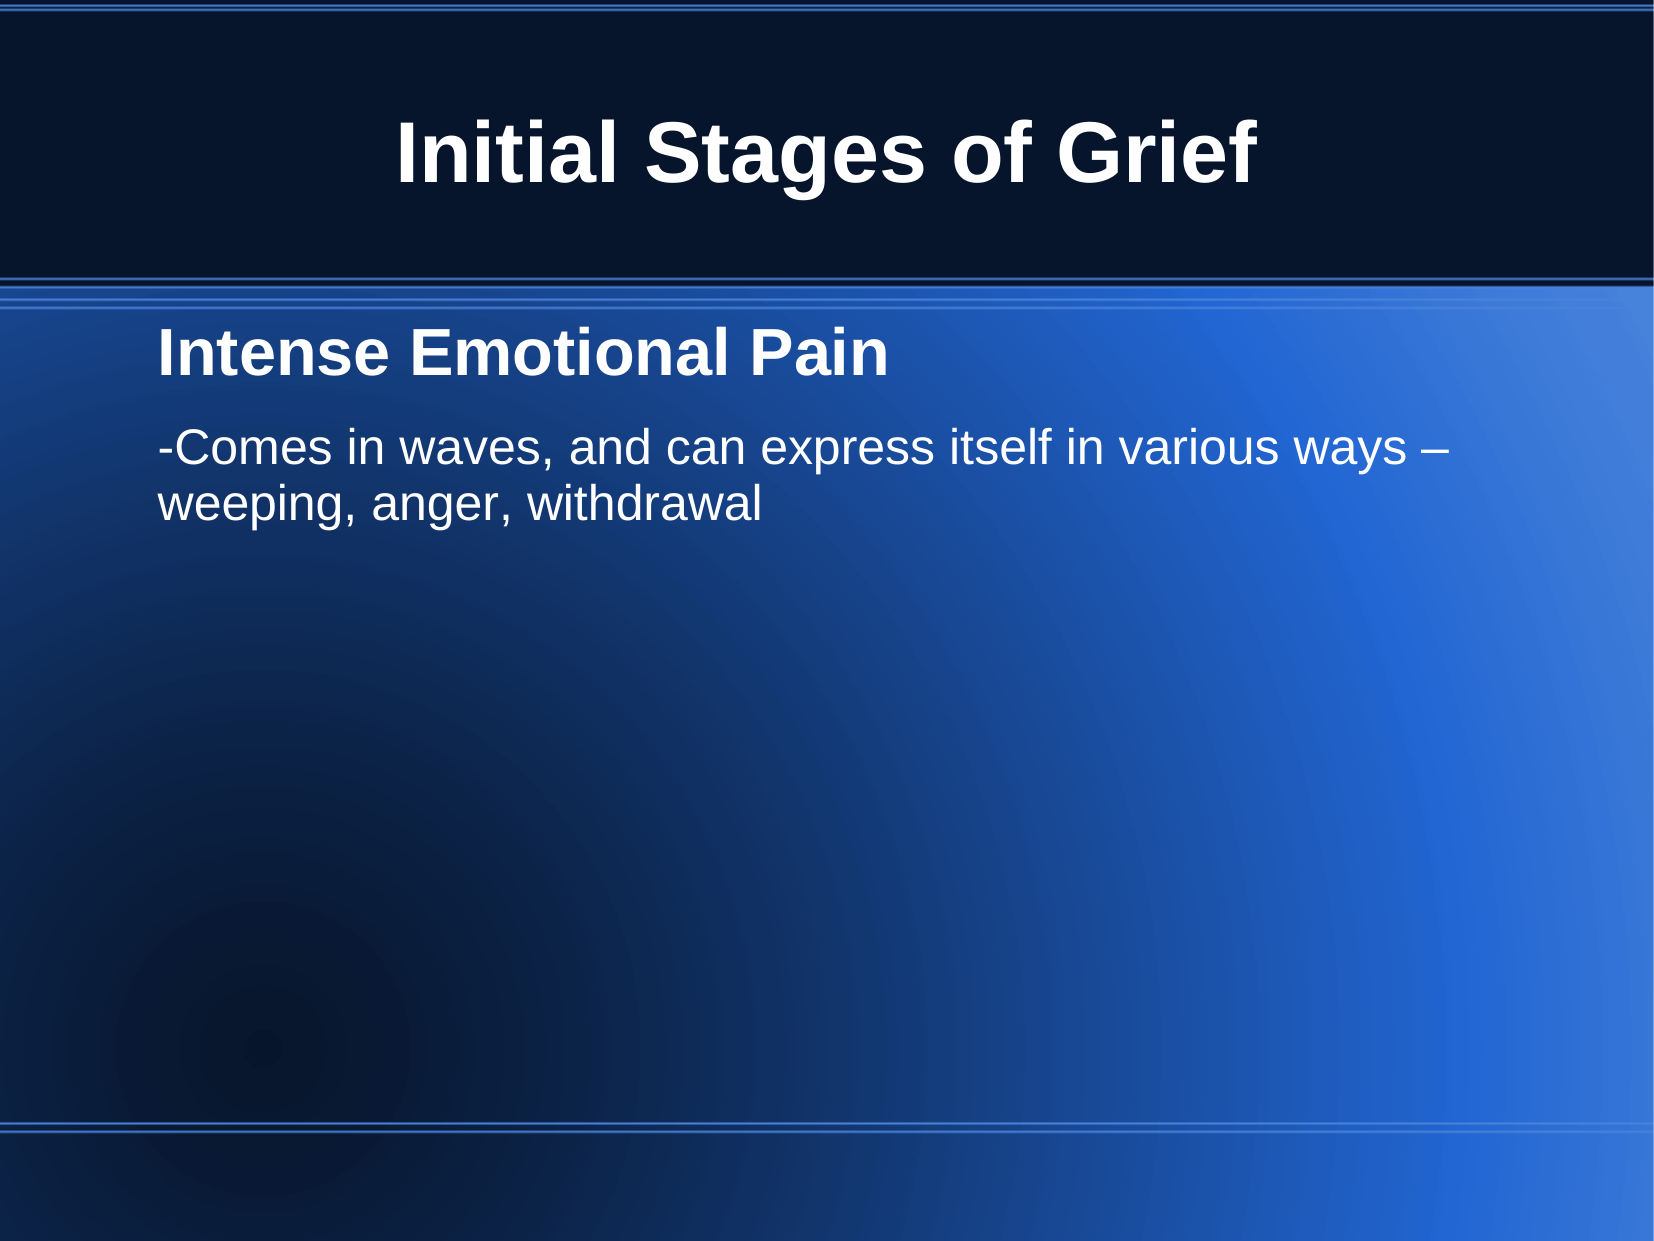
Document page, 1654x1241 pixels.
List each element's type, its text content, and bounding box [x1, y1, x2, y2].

title Initial Stages of Grief [82, 49, 1571, 257]
picture [0, 0, 1654, 1241]
list Intense Emotional Pain -Comes in waves, and can express itself in various ways – weeping, anger, withdrawal [86, 315, 1576, 1017]
